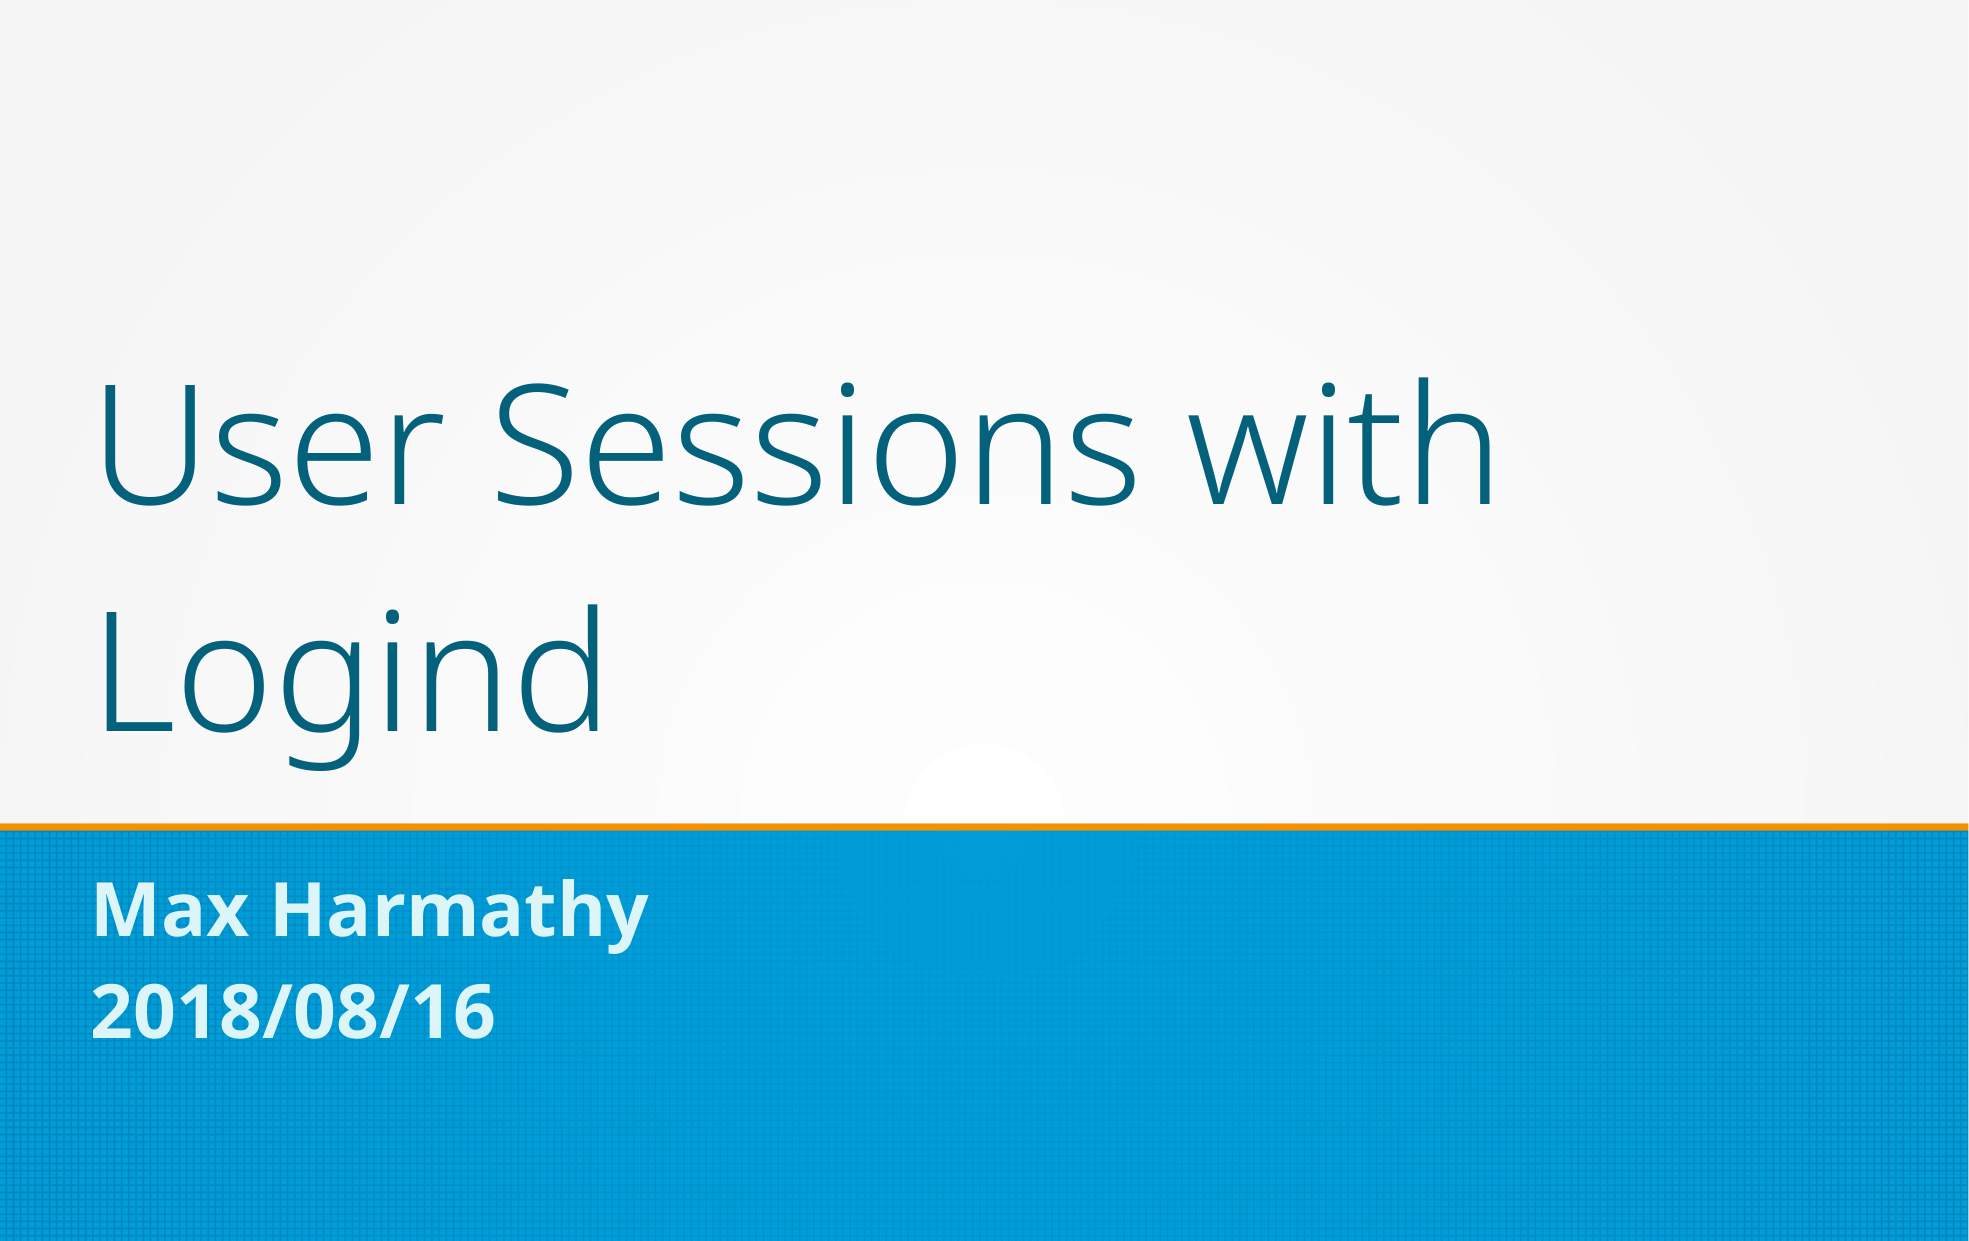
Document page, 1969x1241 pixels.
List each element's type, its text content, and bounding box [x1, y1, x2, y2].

title User Sessions with Logind [90, 49, 1862, 781]
subtitle Max Harmathy 2018/08/16 [90, 855, 1861, 1111]
picture [0, 0, 1969, 830]
